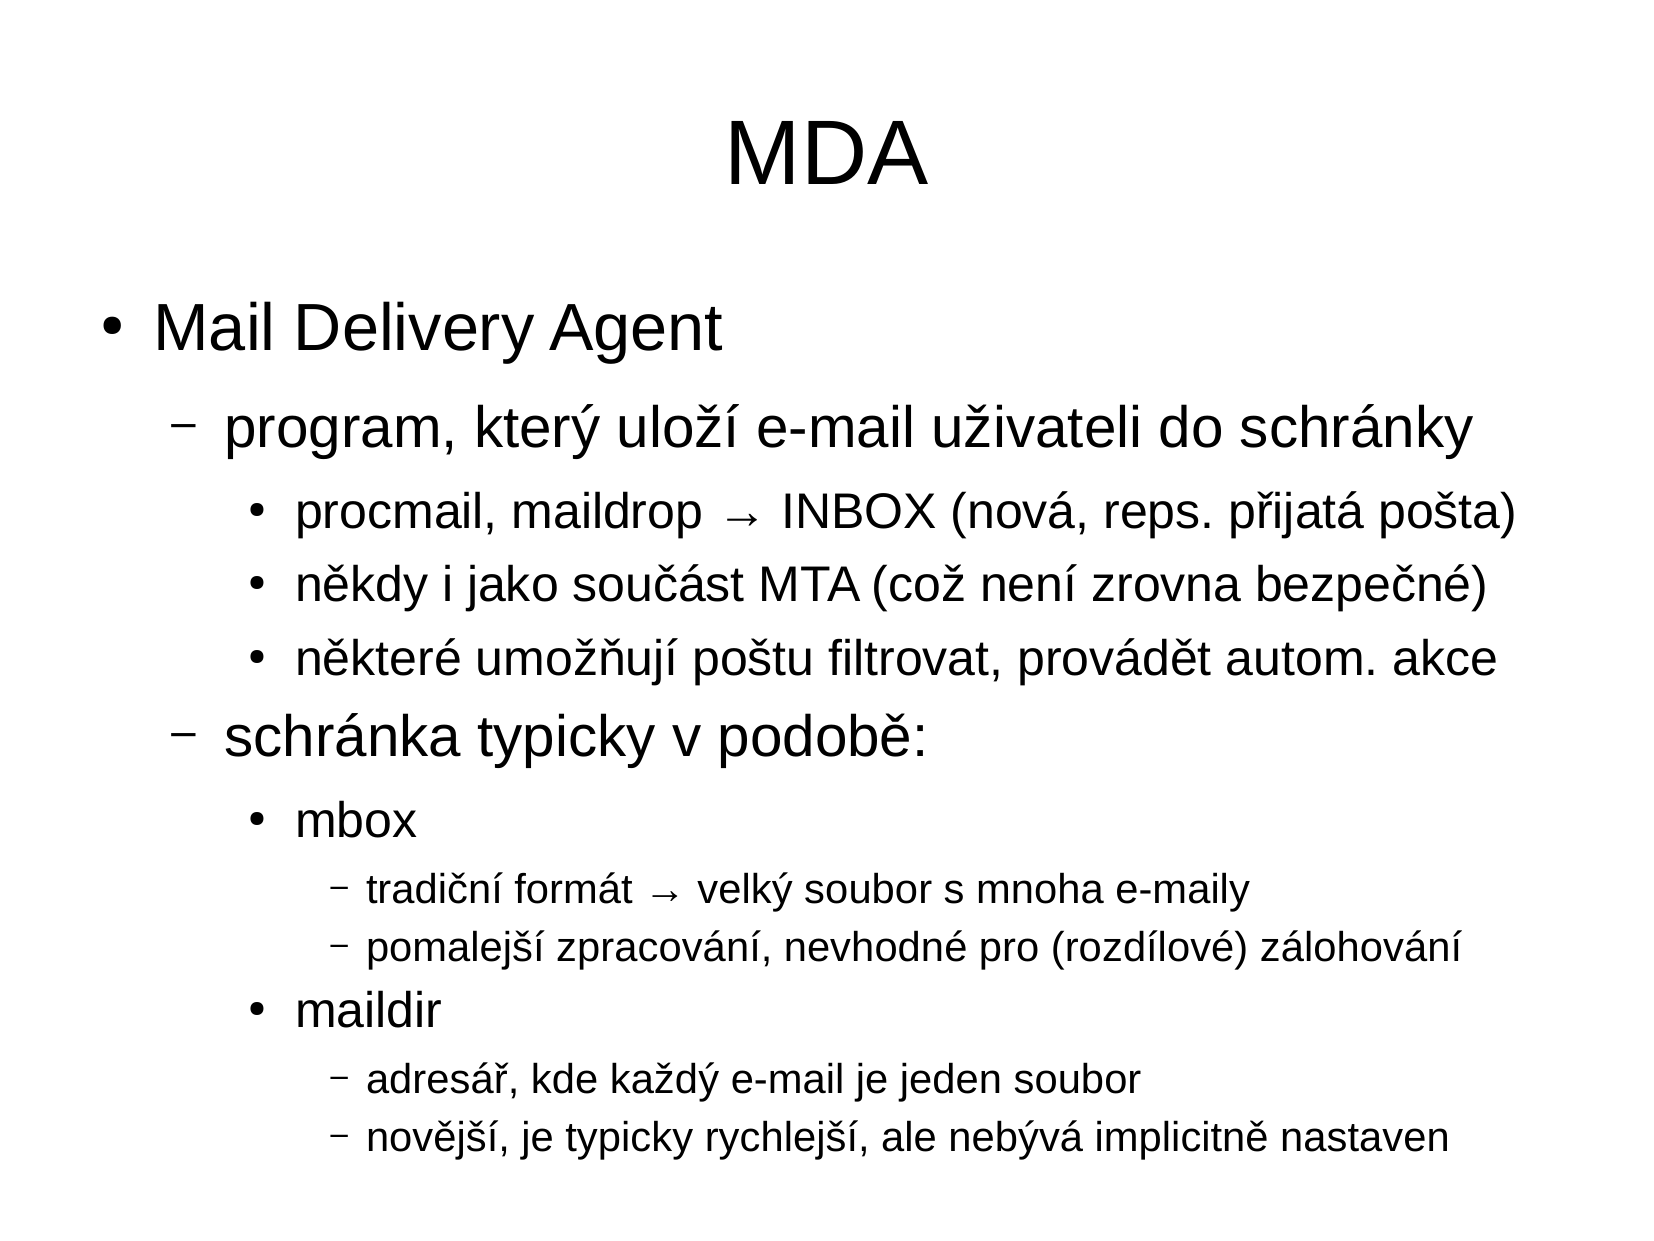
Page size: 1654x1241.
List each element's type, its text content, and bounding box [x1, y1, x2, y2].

title MDA [82, 49, 1571, 257]
list Mail Delivery Agent program, který uloží e-mail uživateli do schránky procmail, maildrop → INBOX (nová, reps. přijatá pošta) někdy i jako součást MTA (což není zrovna bezpečné) některé umožňují poštu filtrovat, provádět autom. akce schránka typicky v podobě: mbox tradiční formát → velký soubor s mnoha e-maily pomalejší zpracování, nevhodné pro (rozdílové) zálohování maildir adresář, kde každý e-mail je jeden soubor novější, je typicky rychlejší, ale nebývá implicitně nastaven [82, 290, 1571, 1161]
